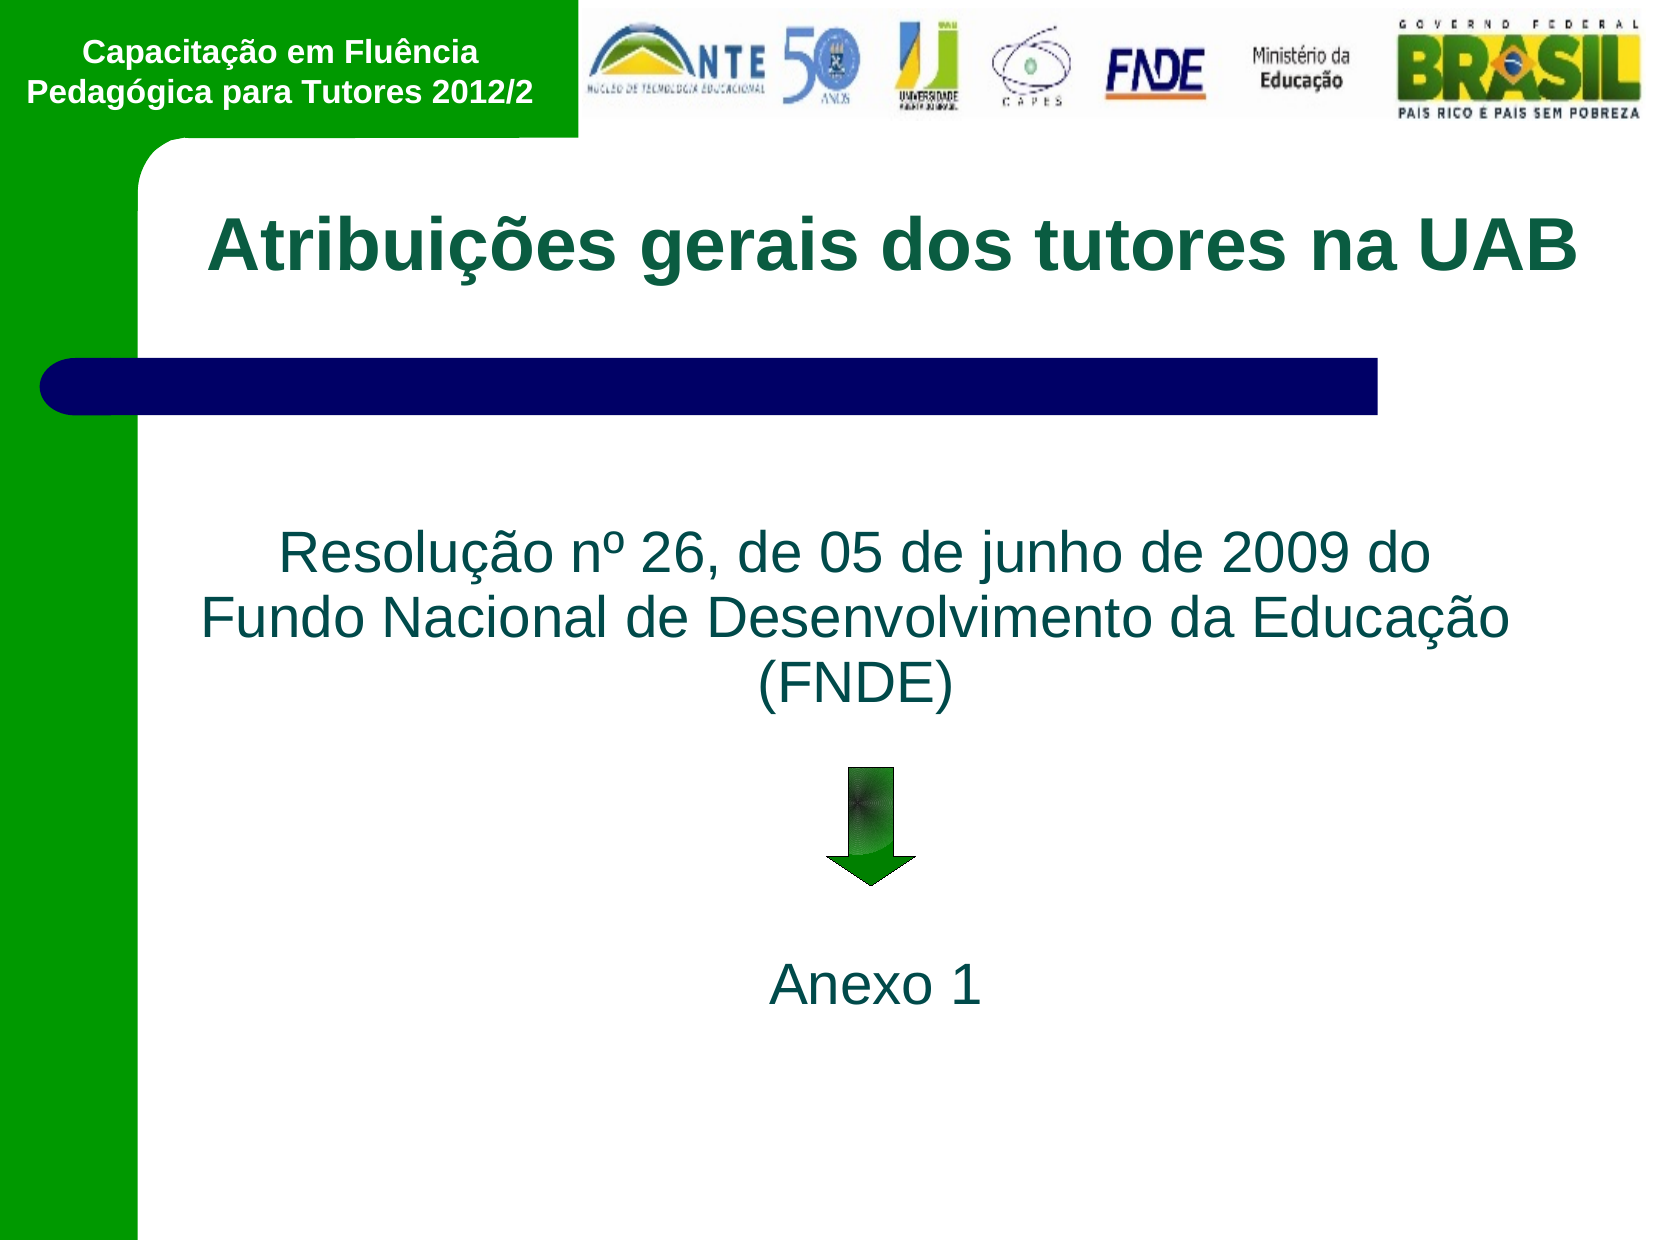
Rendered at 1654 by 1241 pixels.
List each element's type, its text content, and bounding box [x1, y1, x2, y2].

text_box Resolução nº 26, de 05 de junho de 2009 do Fundo Nacional de Desenvolvimento da Educação (FNDE) [177, 442, 1536, 1152]
text_box [826, 767, 916, 886]
text_box Anexo 1 [738, 944, 1004, 1034]
title Atribuições gerais dos tutores na UAB [177, 199, 1611, 383]
picture [582, 8, 1646, 121]
